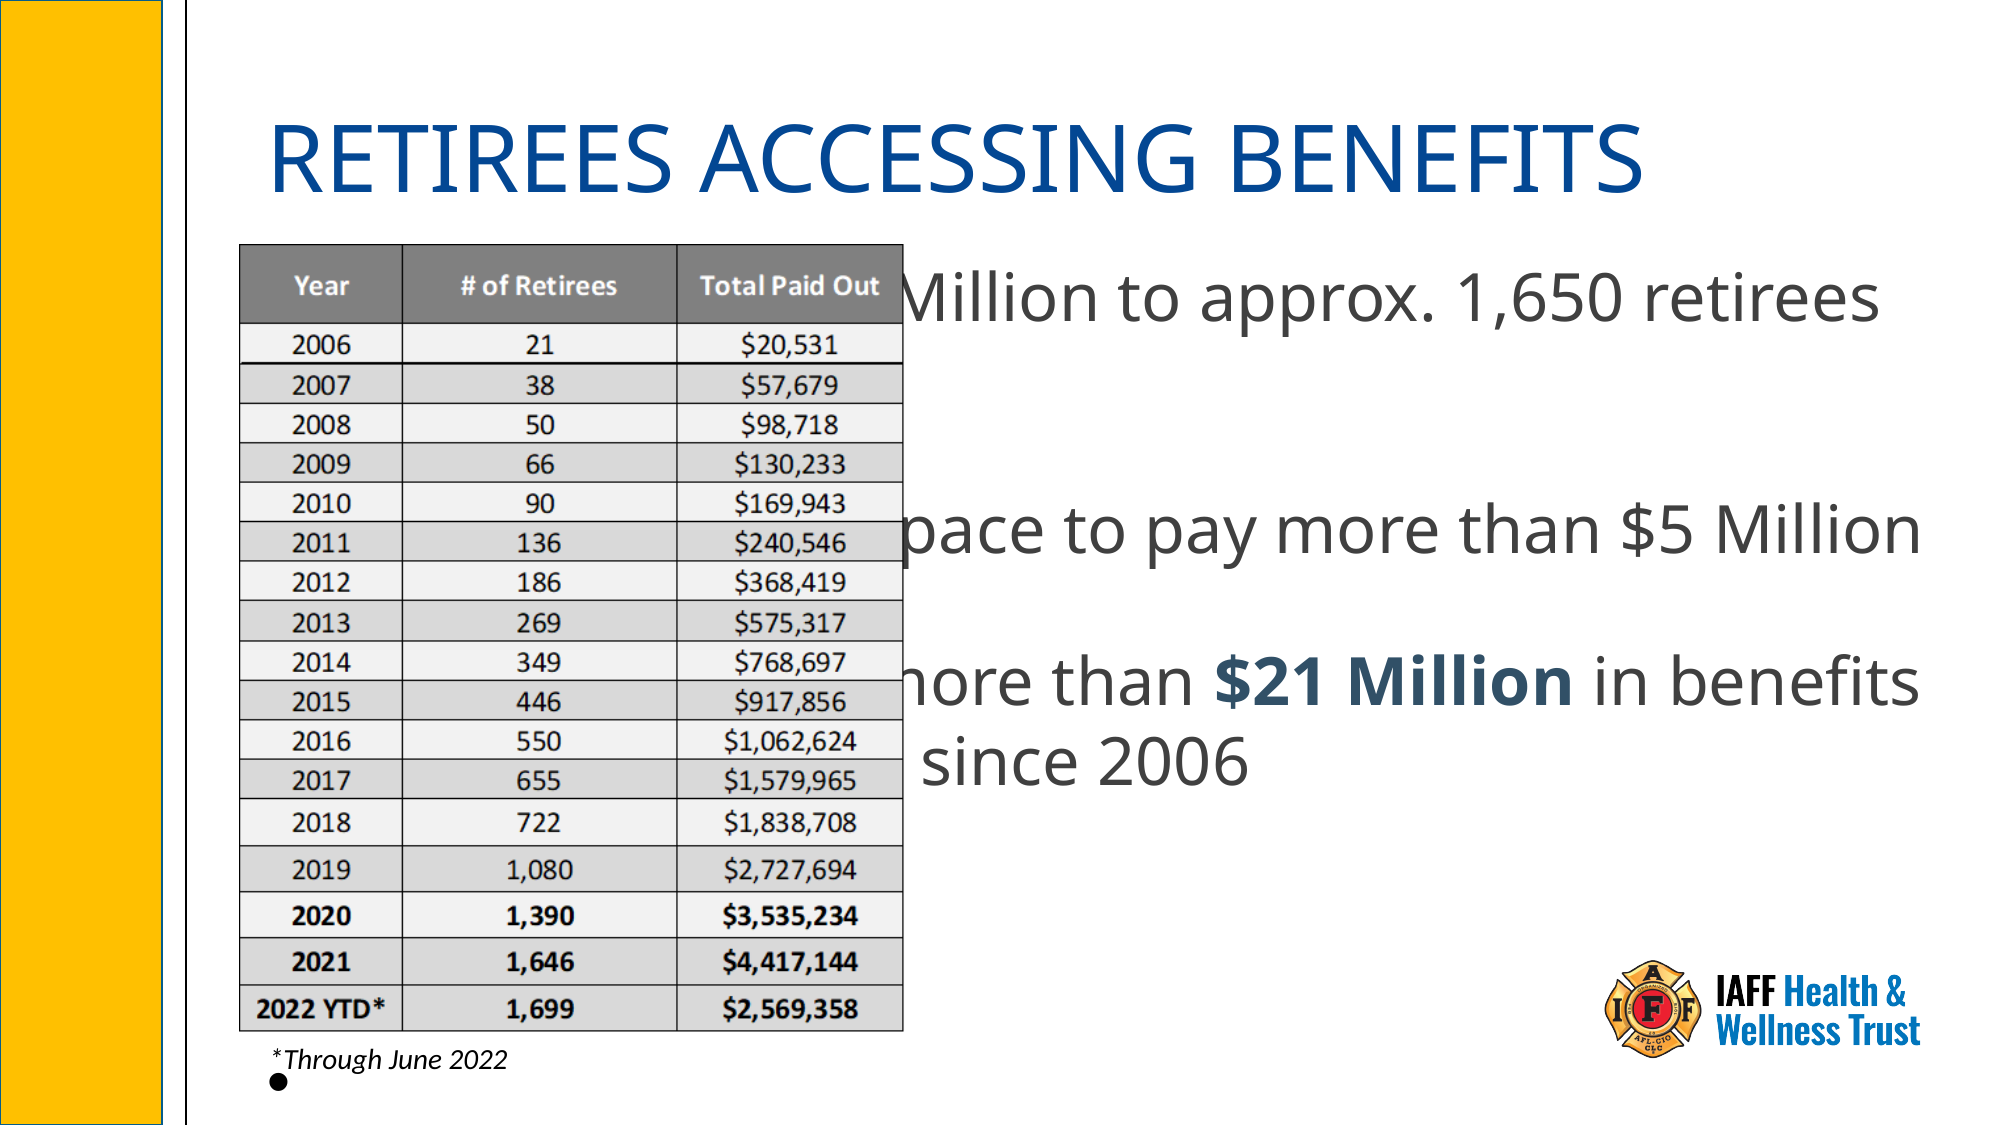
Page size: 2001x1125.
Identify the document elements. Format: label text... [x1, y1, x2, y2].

list MERP paid out $4.4 Million to approx. 1,650 retirees in 2021 In 2022, MERP is on pace to pay more than $5 Million MERP has paid out more than $21 Million in benefits to Plan Beneficiaries since 2006 [923, 244, 1901, 1041]
title Retirees accessing benefits [266, 55, 1930, 221]
text_box *Through June 2022 [253, 1032, 1004, 1084]
picture [239, 244, 905, 1033]
text_box [0, 0, 162, 1125]
picture [1596, 950, 1930, 1070]
